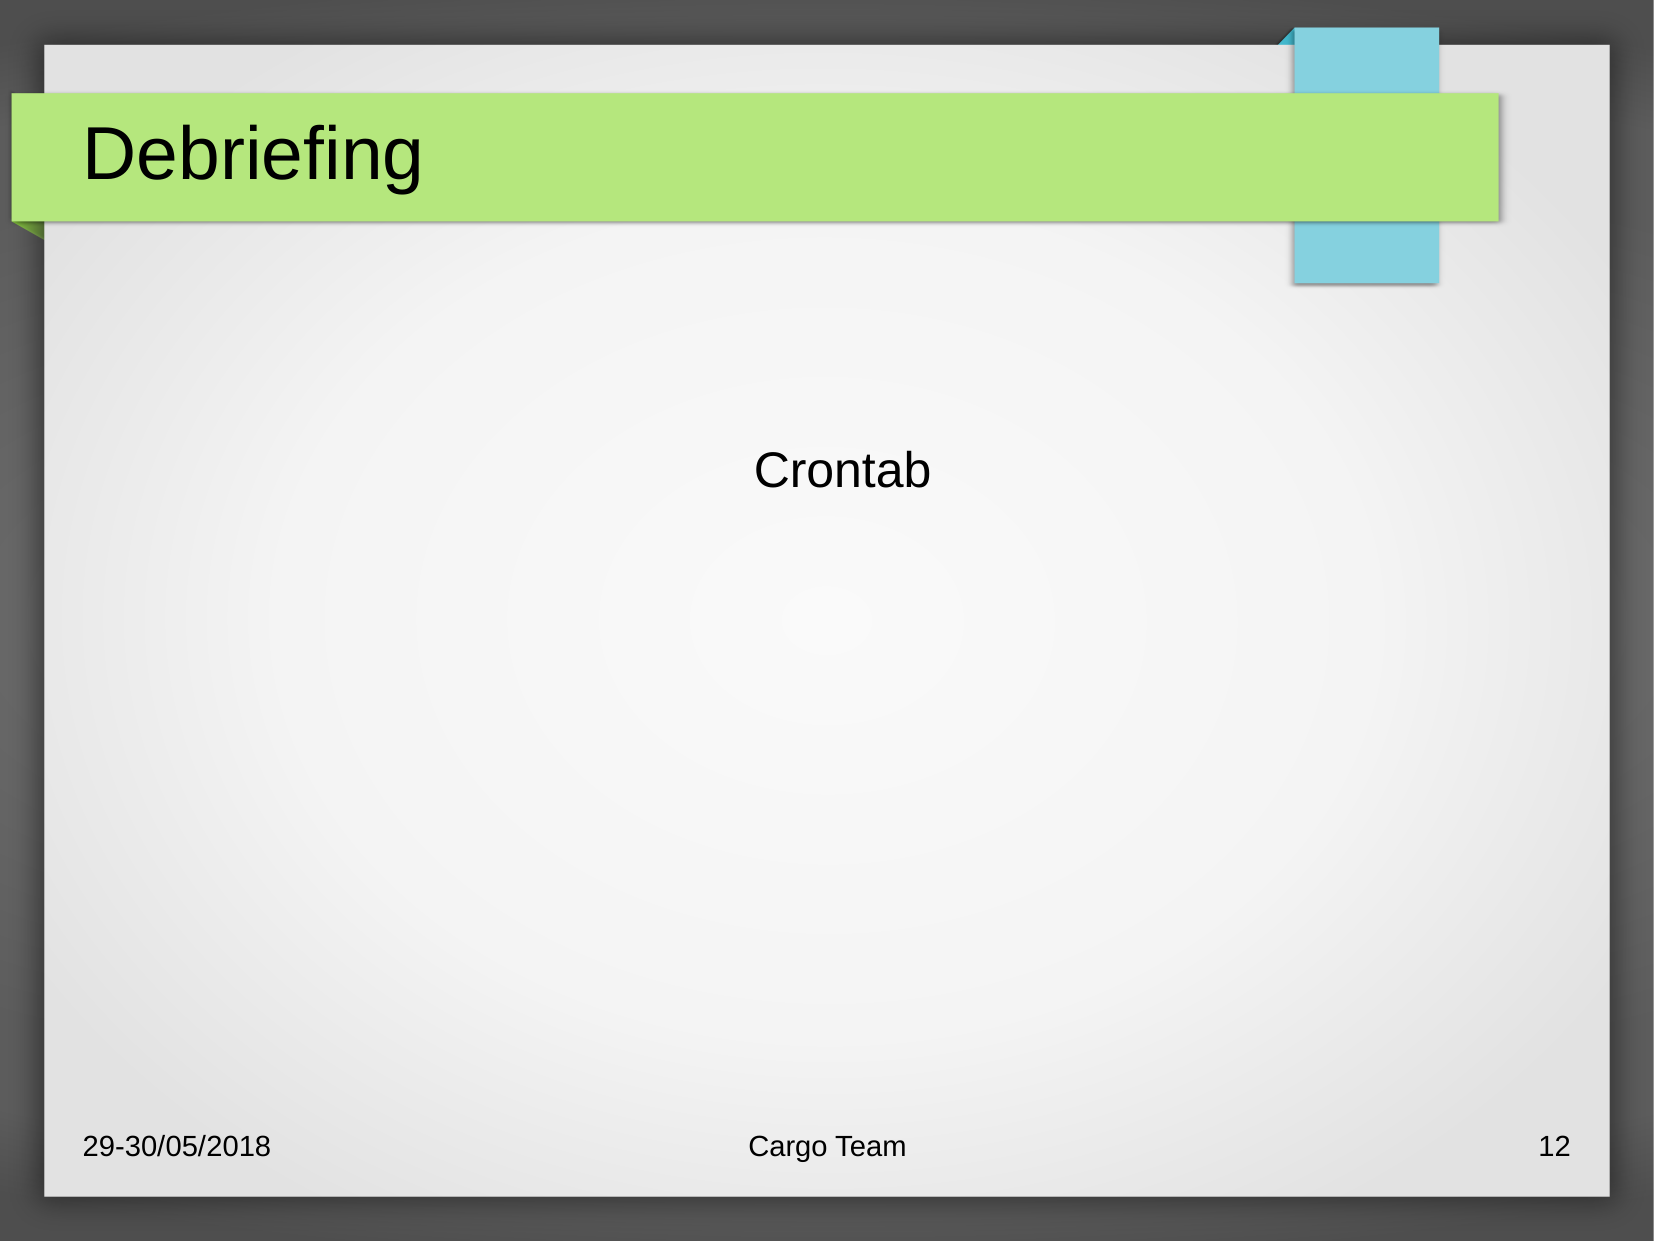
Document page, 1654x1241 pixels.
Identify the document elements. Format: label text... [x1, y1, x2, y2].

title Debriefing [82, 94, 1264, 213]
picture [0, 0, 1654, 1241]
text_box Crontab [120, 435, 1531, 533]
